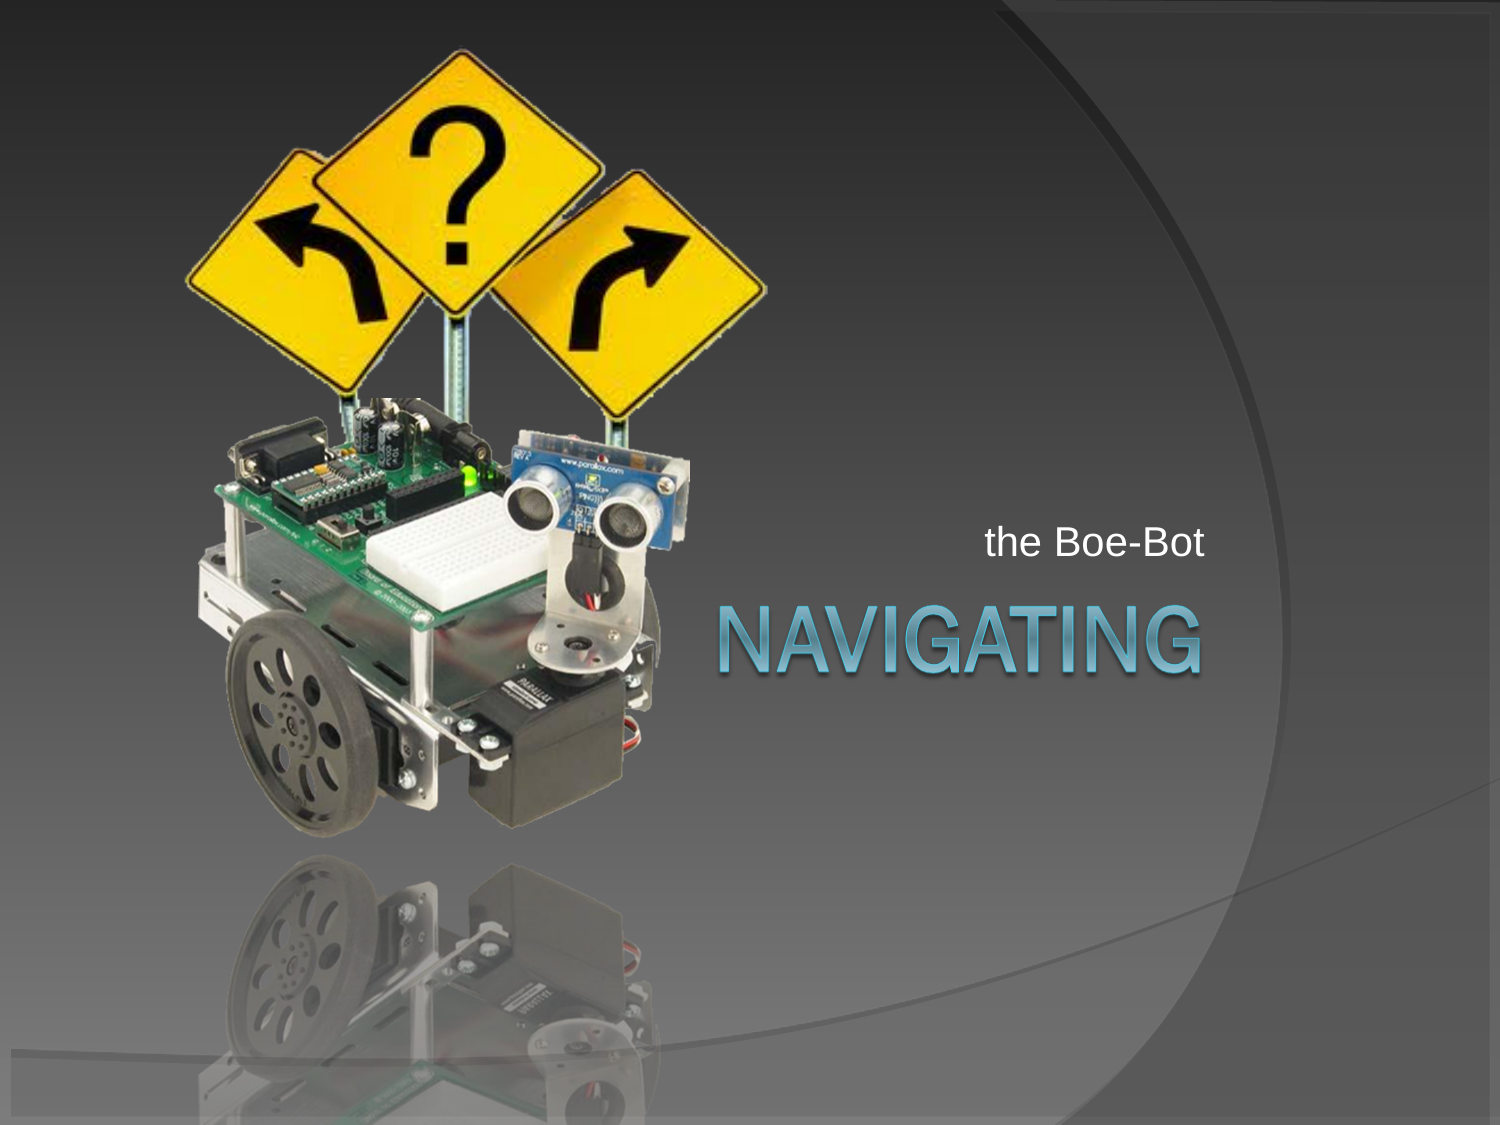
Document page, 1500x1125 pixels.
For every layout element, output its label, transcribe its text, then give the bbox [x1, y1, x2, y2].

text_box [692, 548, 1291, 763]
text_box the Boe-Bot [887, 468, 1213, 565]
picture [183, 42, 770, 1125]
